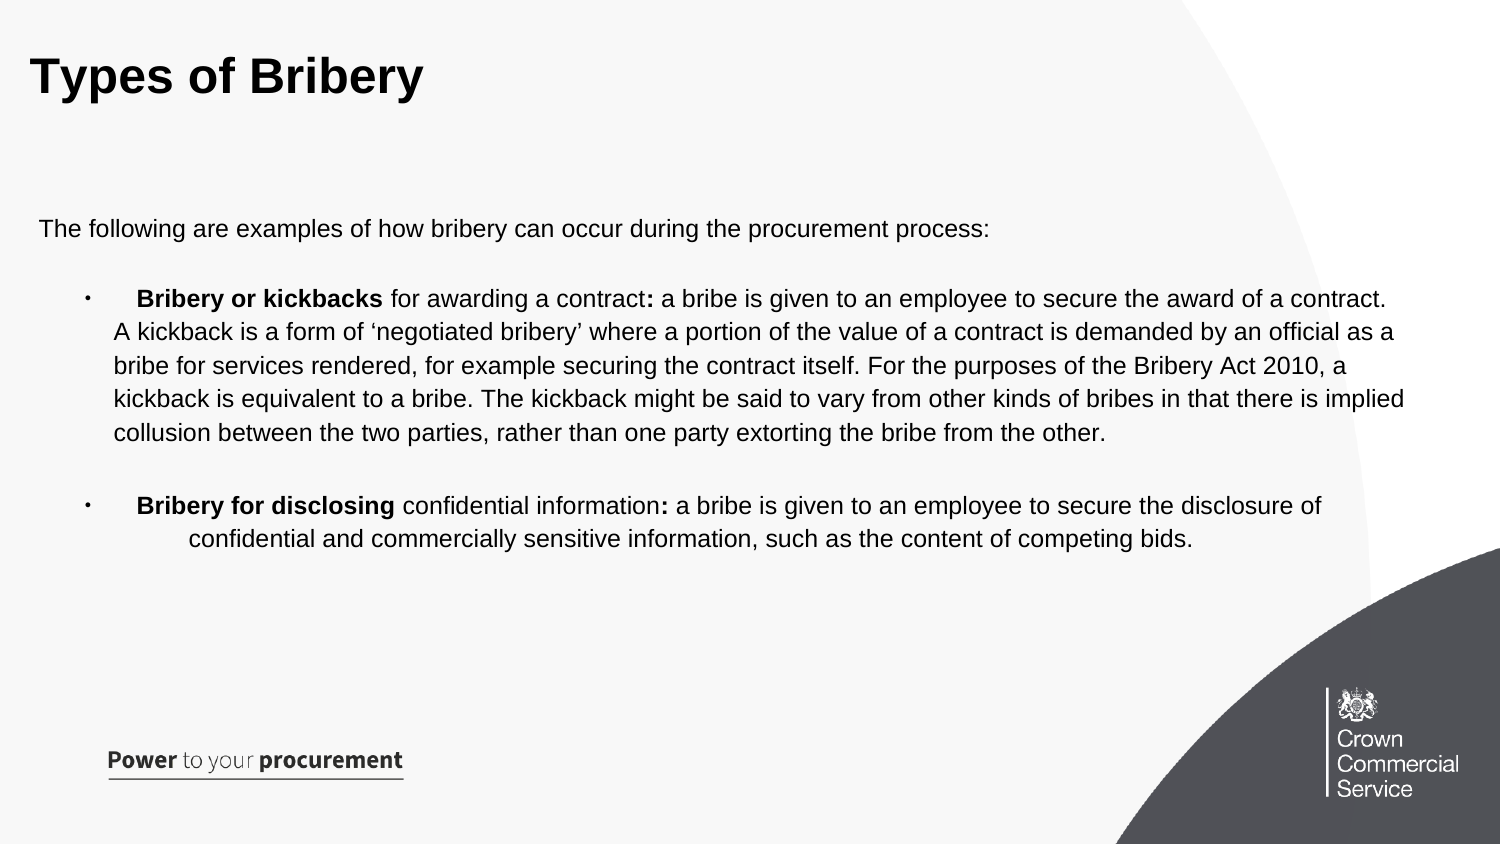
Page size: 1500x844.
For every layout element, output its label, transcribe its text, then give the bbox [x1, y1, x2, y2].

text_box Types of Bribery [29, 43, 1471, 147]
text_box The following are examples of how bribery can occur during the procurement process: Bribery or kickbacks for awarding a contract: a bribe is given to an employee to secure the award of a contract. A kickback is a form of ‘negotiated bribery’ where a portion of the value of a contract is demanded by an official as a bribe for services rendered, for example securing the contract itself. For the purposes of the Bribery Act 2010, a kickback is equivalent to a bribe. The kickback might be said to vary from other kinds of bribes in that there is implied collusion between the two parties, rather than one party extorting the bribe from the other. Bribery for disclosing confidential information: a bribe is given to an employee to secure the disclosure of confidential and commercially sensitive information, such as the content of competing bids. [38, 179, 1442, 665]
